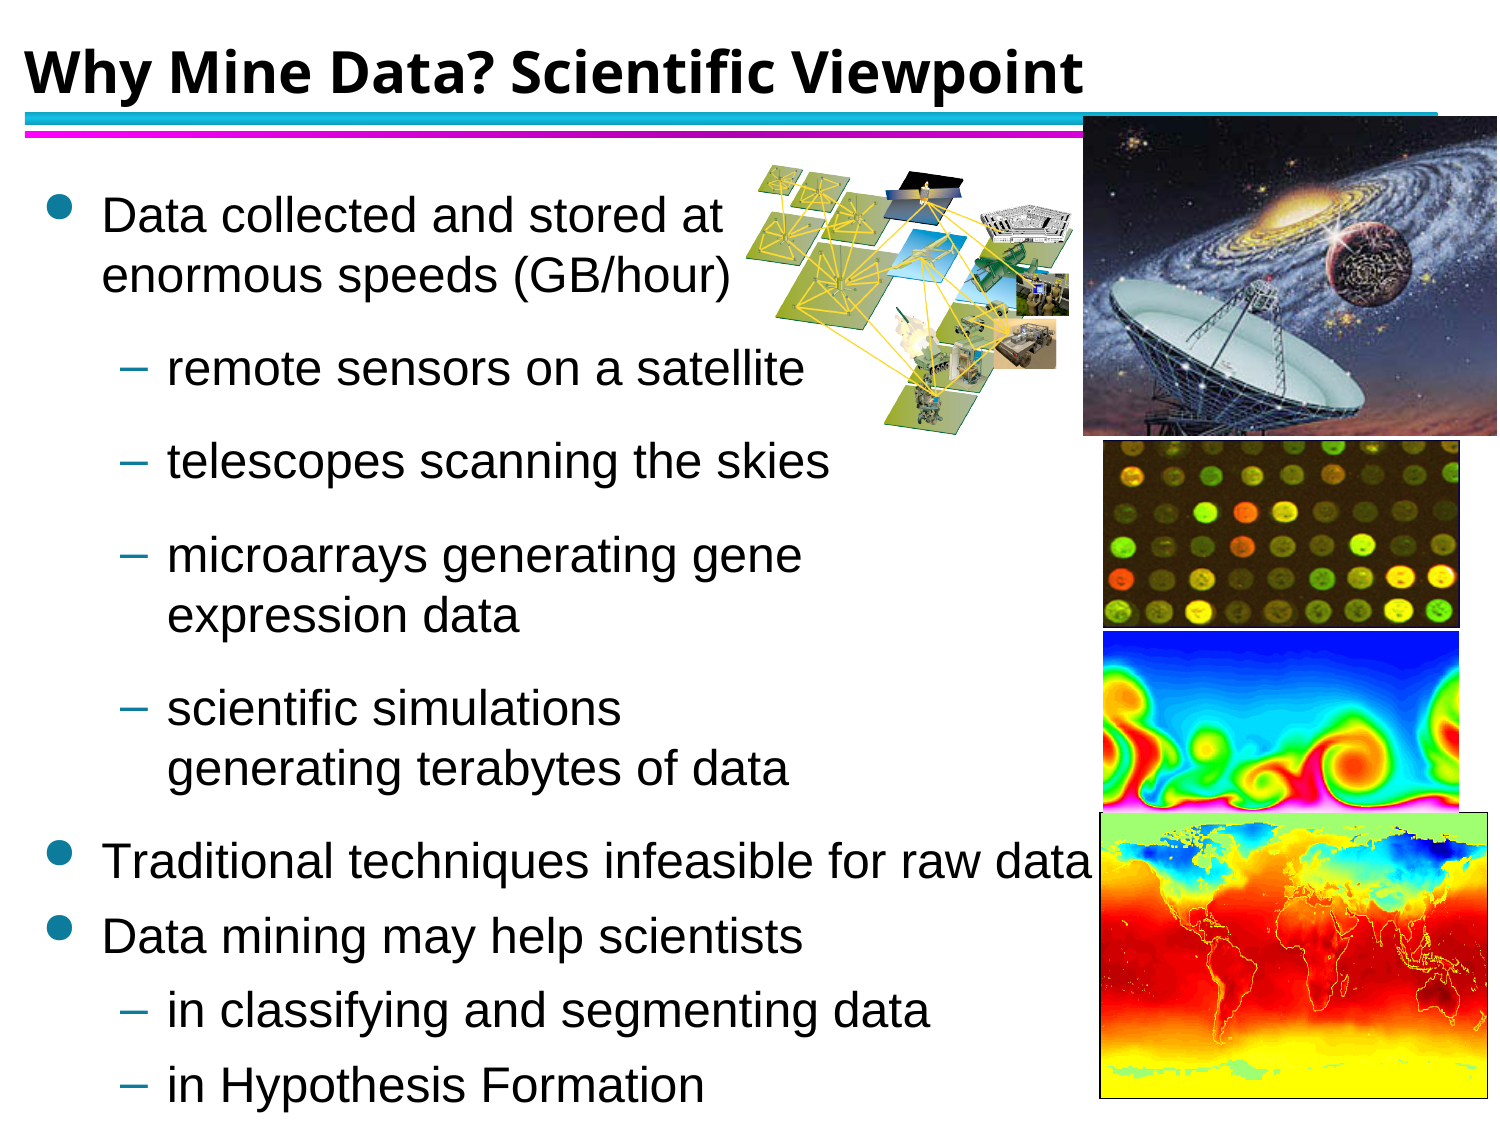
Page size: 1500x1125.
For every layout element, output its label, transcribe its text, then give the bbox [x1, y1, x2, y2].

text_box [24, 112, 1079, 125]
text_box [24, 131, 1079, 138]
list Data collected and stored at enormous speeds (GB/hour) remote sensors on a satellite telescopes scanning the skies microarrays generating gene expression data scientific simulations generating terabytes of data Traditional techniques infeasible for raw data Data mining may help scientists in classifying and segmenting data in Hypothesis Formation [30, 174, 1276, 1125]
chart [1079, 112, 1500, 632]
picture [1103, 666, 1487, 1098]
title Why Mine Data? Scientific Viewpoint [24, 12, 1488, 112]
picture [746, 159, 1075, 438]
picture [1103, 631, 1459, 752]
